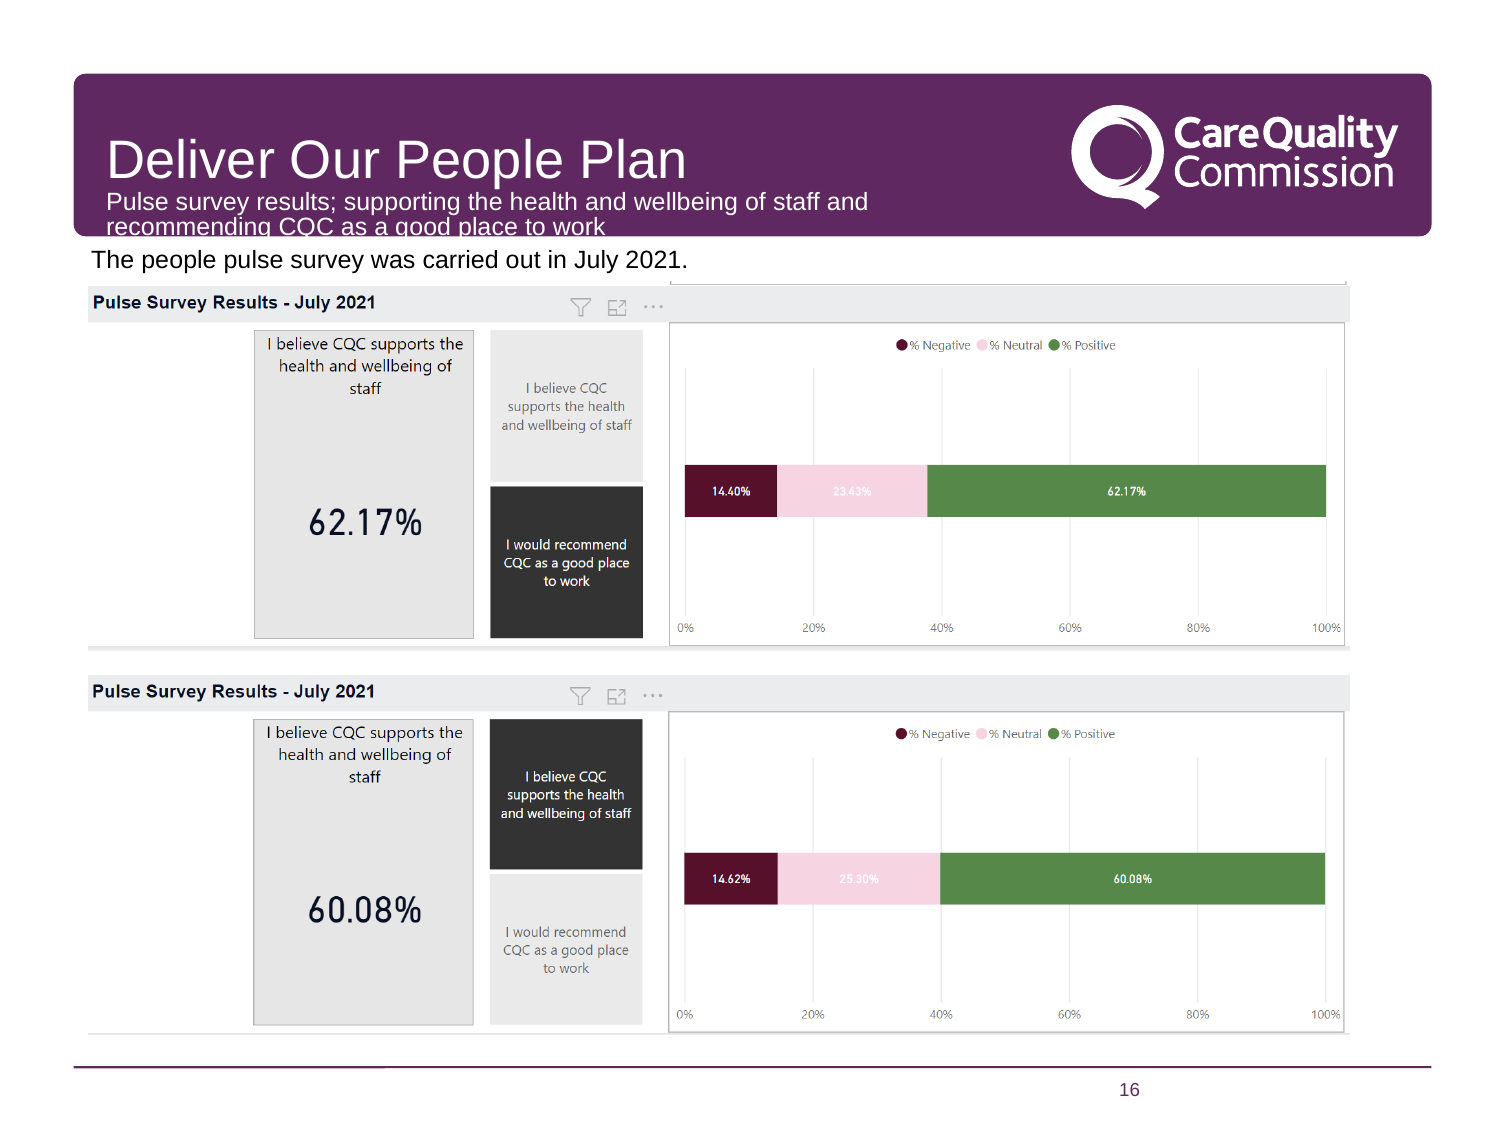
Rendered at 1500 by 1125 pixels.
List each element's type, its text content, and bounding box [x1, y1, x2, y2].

title Deliver Our People Plan Pulse survey results; supporting the health and wellbeing of staff and recommending CQC as a good place to work [106, 79, 1022, 229]
picture [88, 674, 1350, 1035]
picture [88, 281, 1351, 651]
text_box 16 [1119, 1025, 1432, 1101]
text_box The people pulse survey was carried out in July 2021. [76, 236, 904, 282]
